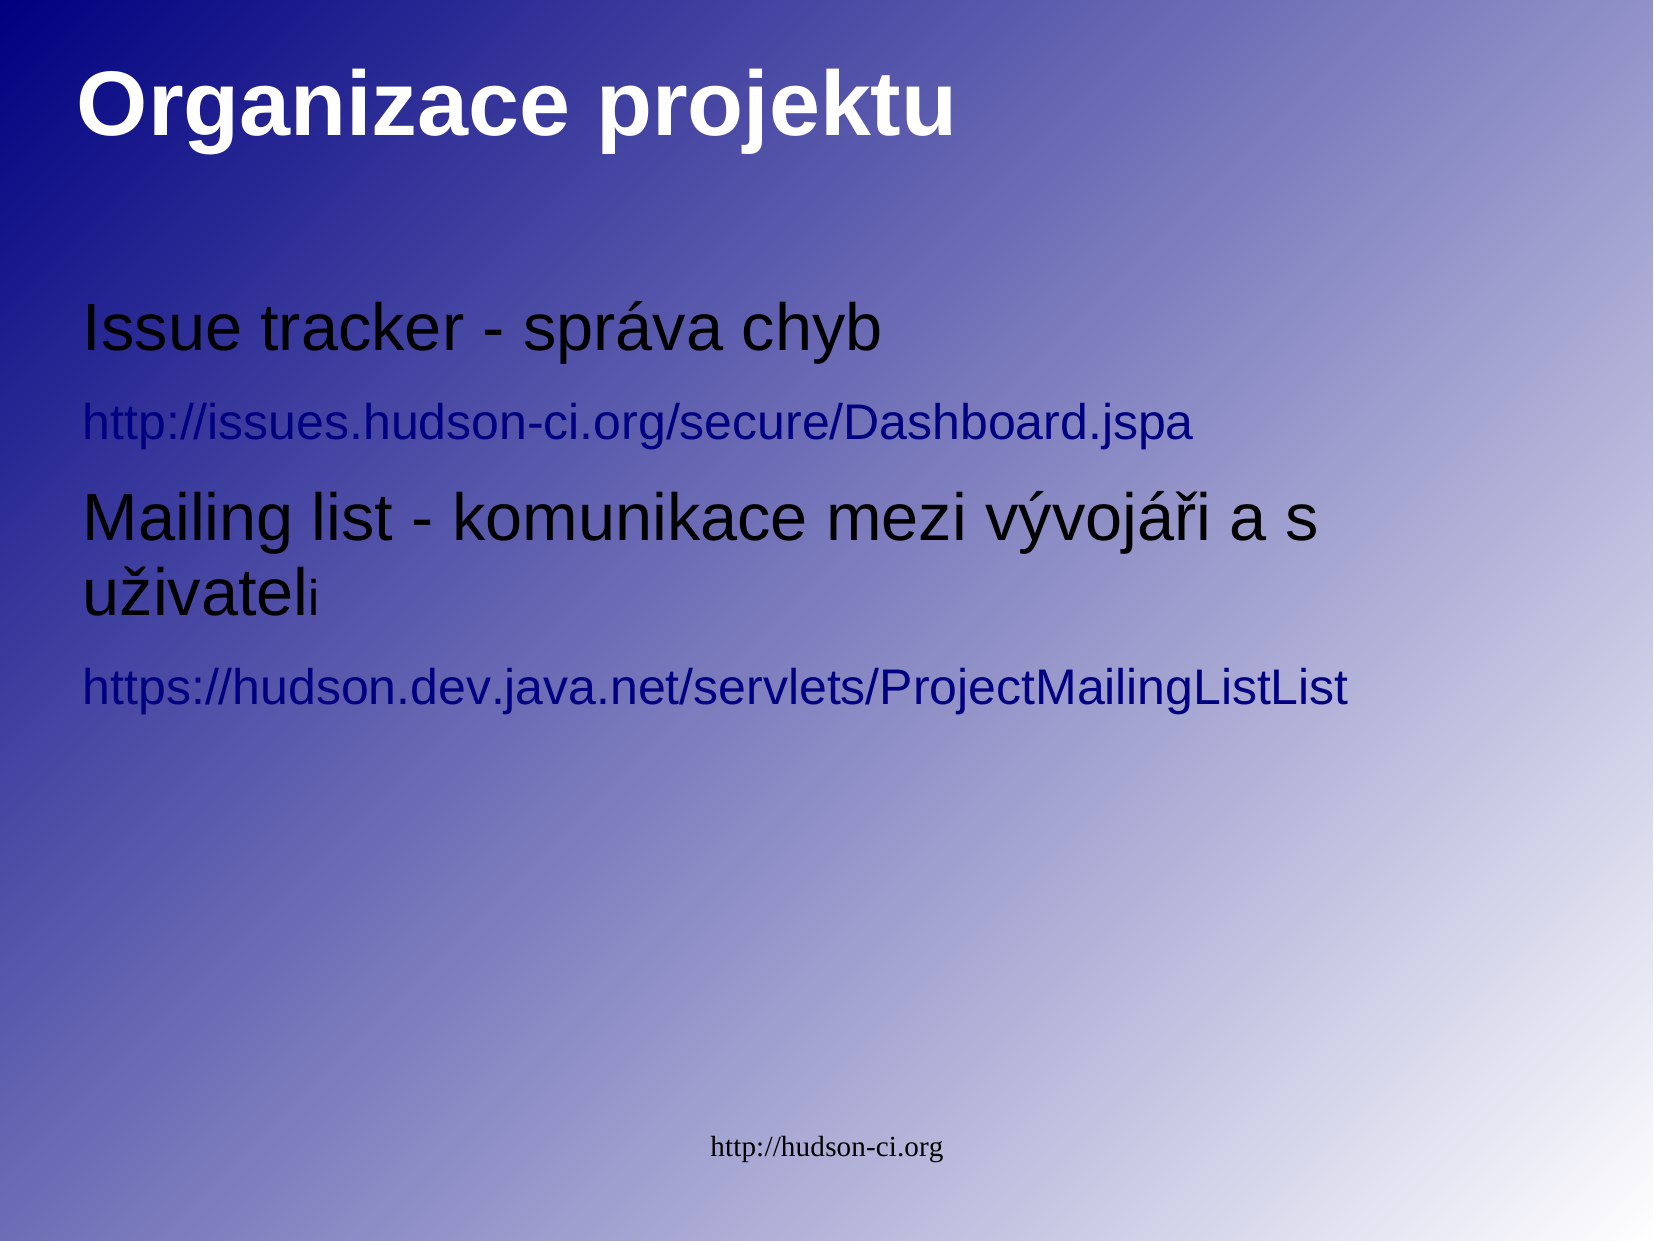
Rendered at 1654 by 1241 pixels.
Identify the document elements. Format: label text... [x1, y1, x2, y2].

title Organizace projektu [76, 0, 1565, 208]
list Issue tracker - správa chyb http://issues.hudson-ci.org/secure/Dashboard.jspa Mailing list - komunikace mezi vývojáři a s uživateli https://hudson.dev.java.net/servlets/ProjectMailingListList [82, 290, 1571, 1095]
